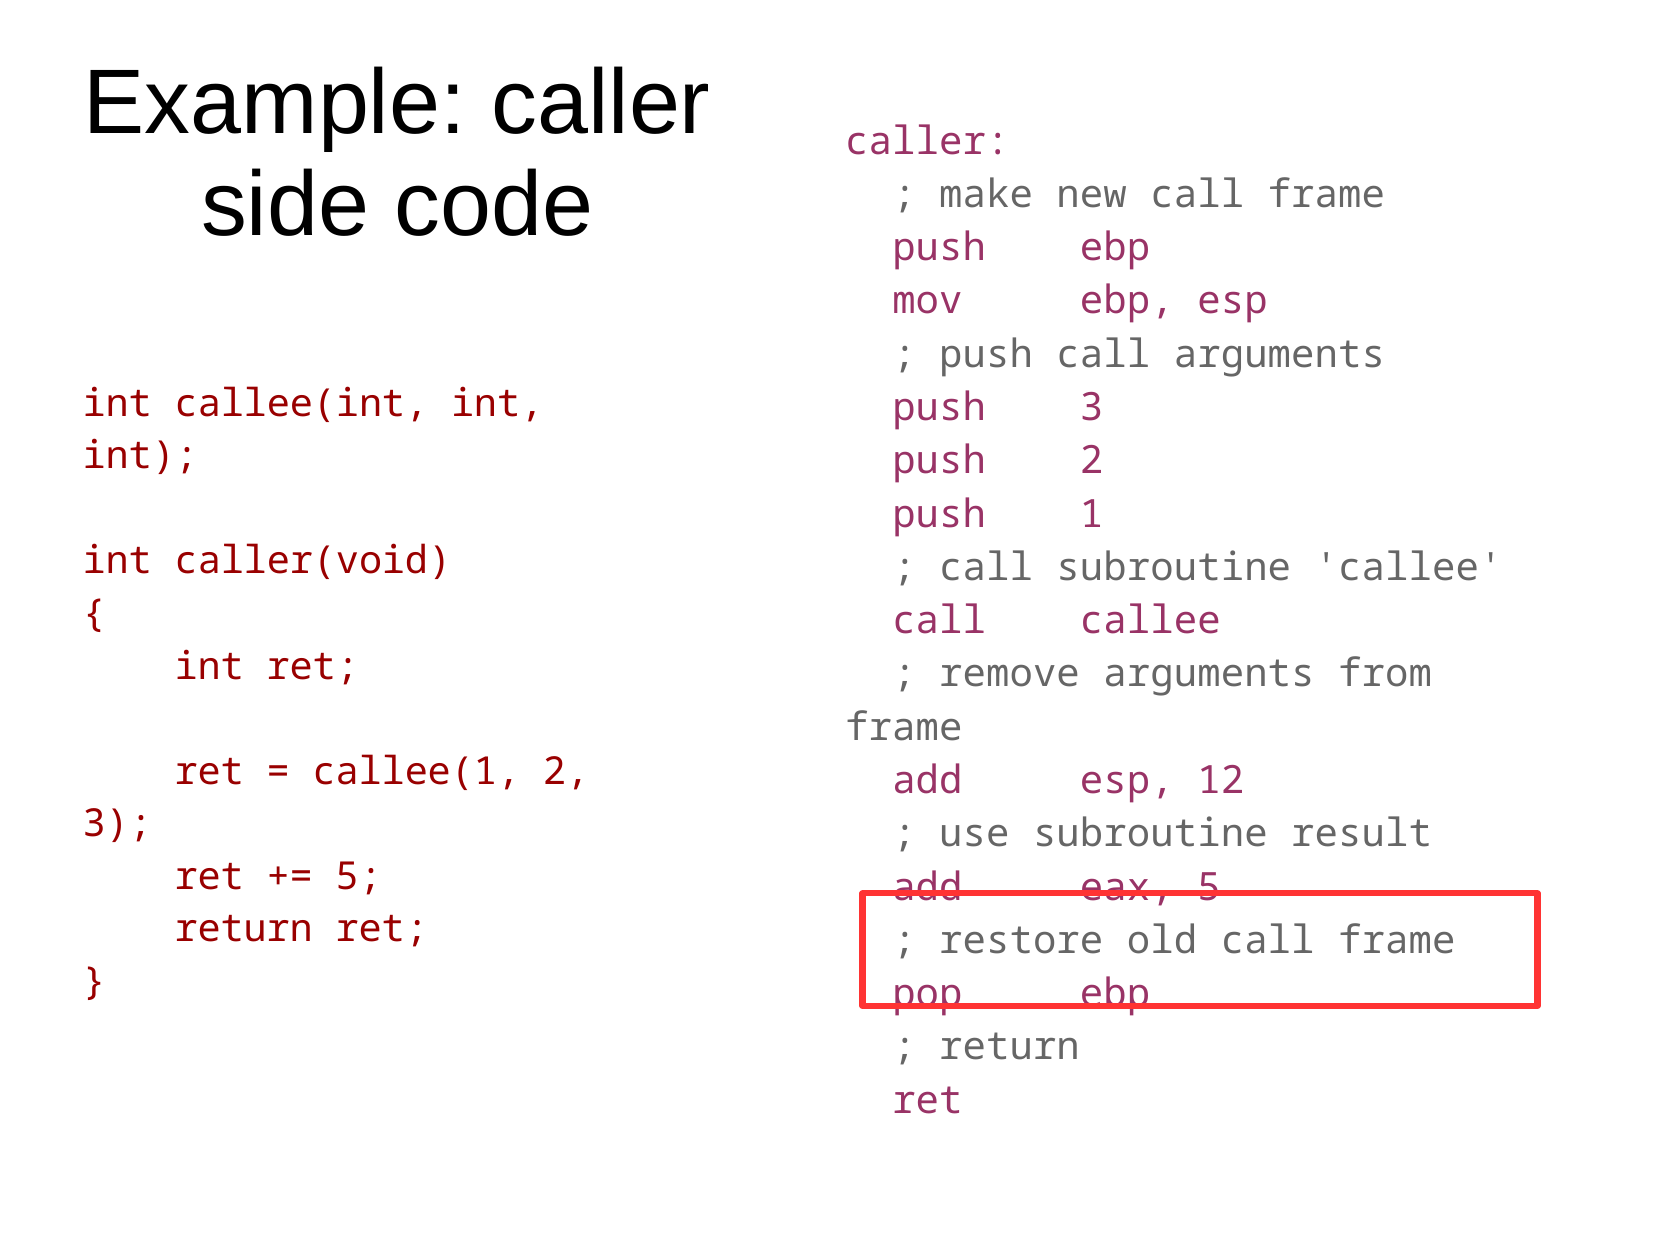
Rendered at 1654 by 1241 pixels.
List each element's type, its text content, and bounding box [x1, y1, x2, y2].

list caller: ; make new call frame push ebp mov ebp, esp ; push call arguments push 3 push 2 push 1 ; call subroutine 'callee' call callee ; remove arguments from frame add esp, 12 ; use subroutine result add eax, 5 ; restore old call frame pop ebp ; return ret [845, 112, 1572, 1126]
list int callee(int, int, int); int caller(void) { int ret; ret = callee(1, 2, 3); ret += 5; return ret; } [82, 375, 638, 1010]
title Example: caller side code [82, 49, 713, 257]
